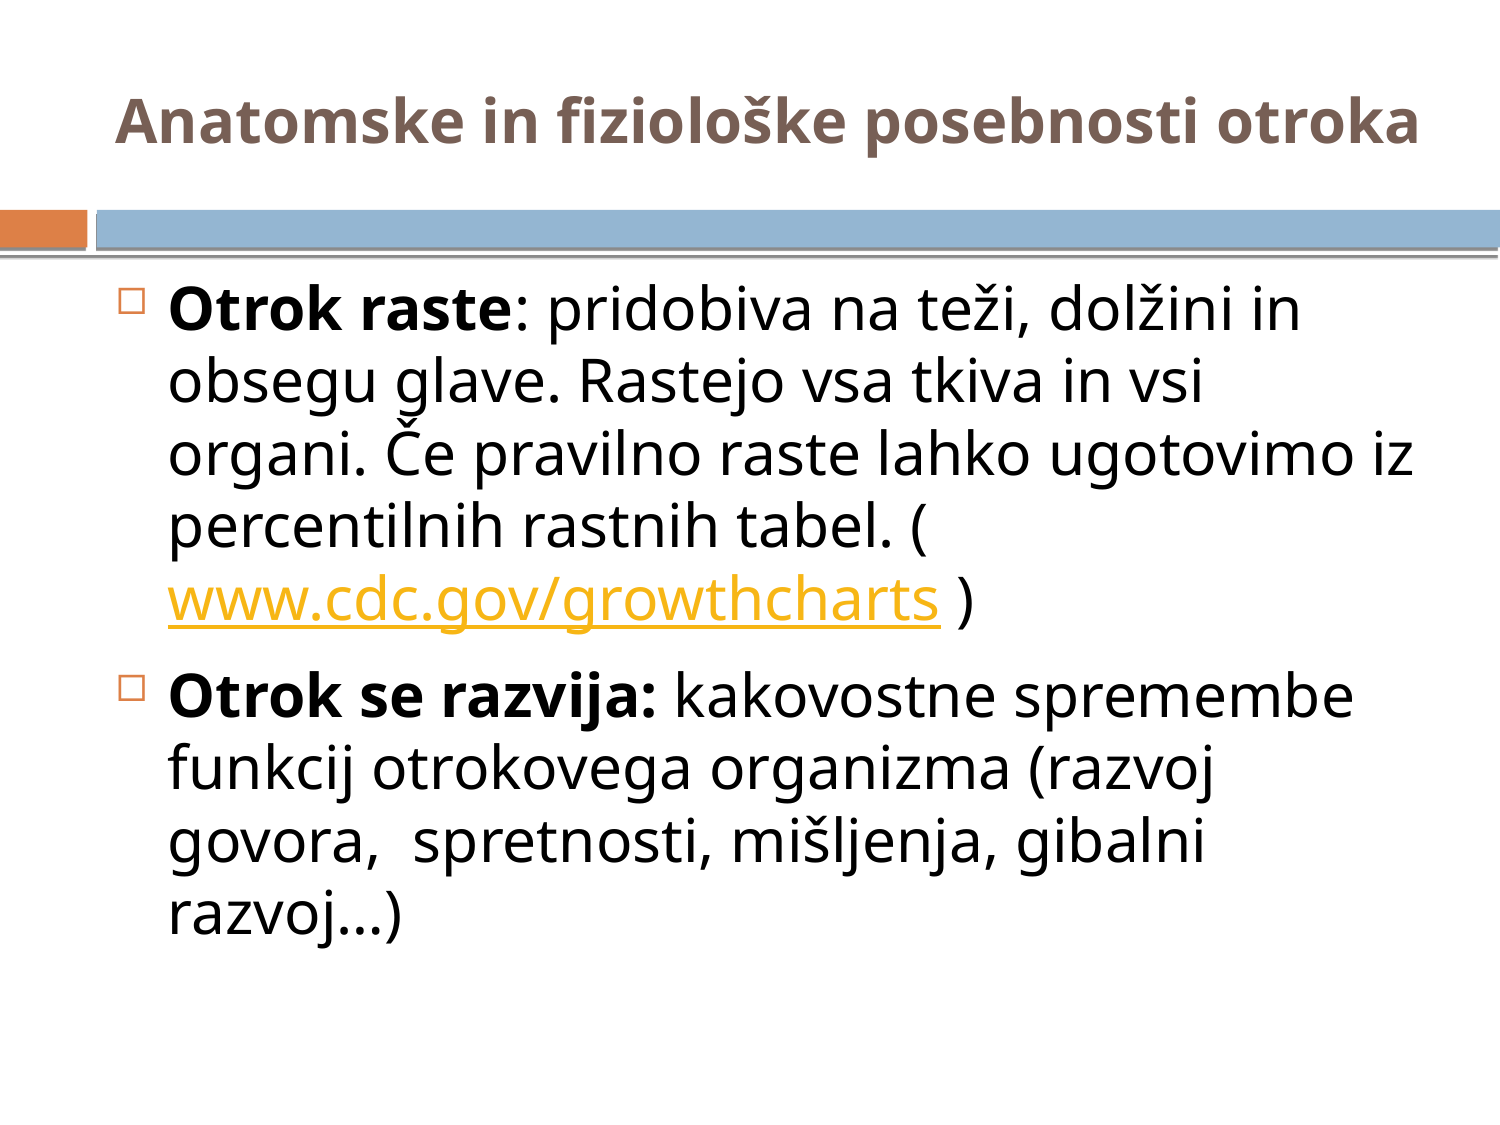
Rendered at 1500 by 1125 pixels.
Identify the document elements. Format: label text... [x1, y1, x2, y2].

title Anatomske in fiziološke posebnosti otroka [100, 37, 1438, 200]
list Otrok raste: pridobiva na teži, dolžini in obsegu glave. Rastejo vsa tkiva in vsi organi. Če pravilno raste lahko ugotovimo iz percentilnih rastnih tabel. (www.cdc.gov/growthcharts ) Otrok se razvija: kakovostne spremembe funkcij otrokovega organizma (razvoj govora, spretnosti, mišljenja, gibalni razvoj…) [100, 262, 1438, 1000]
